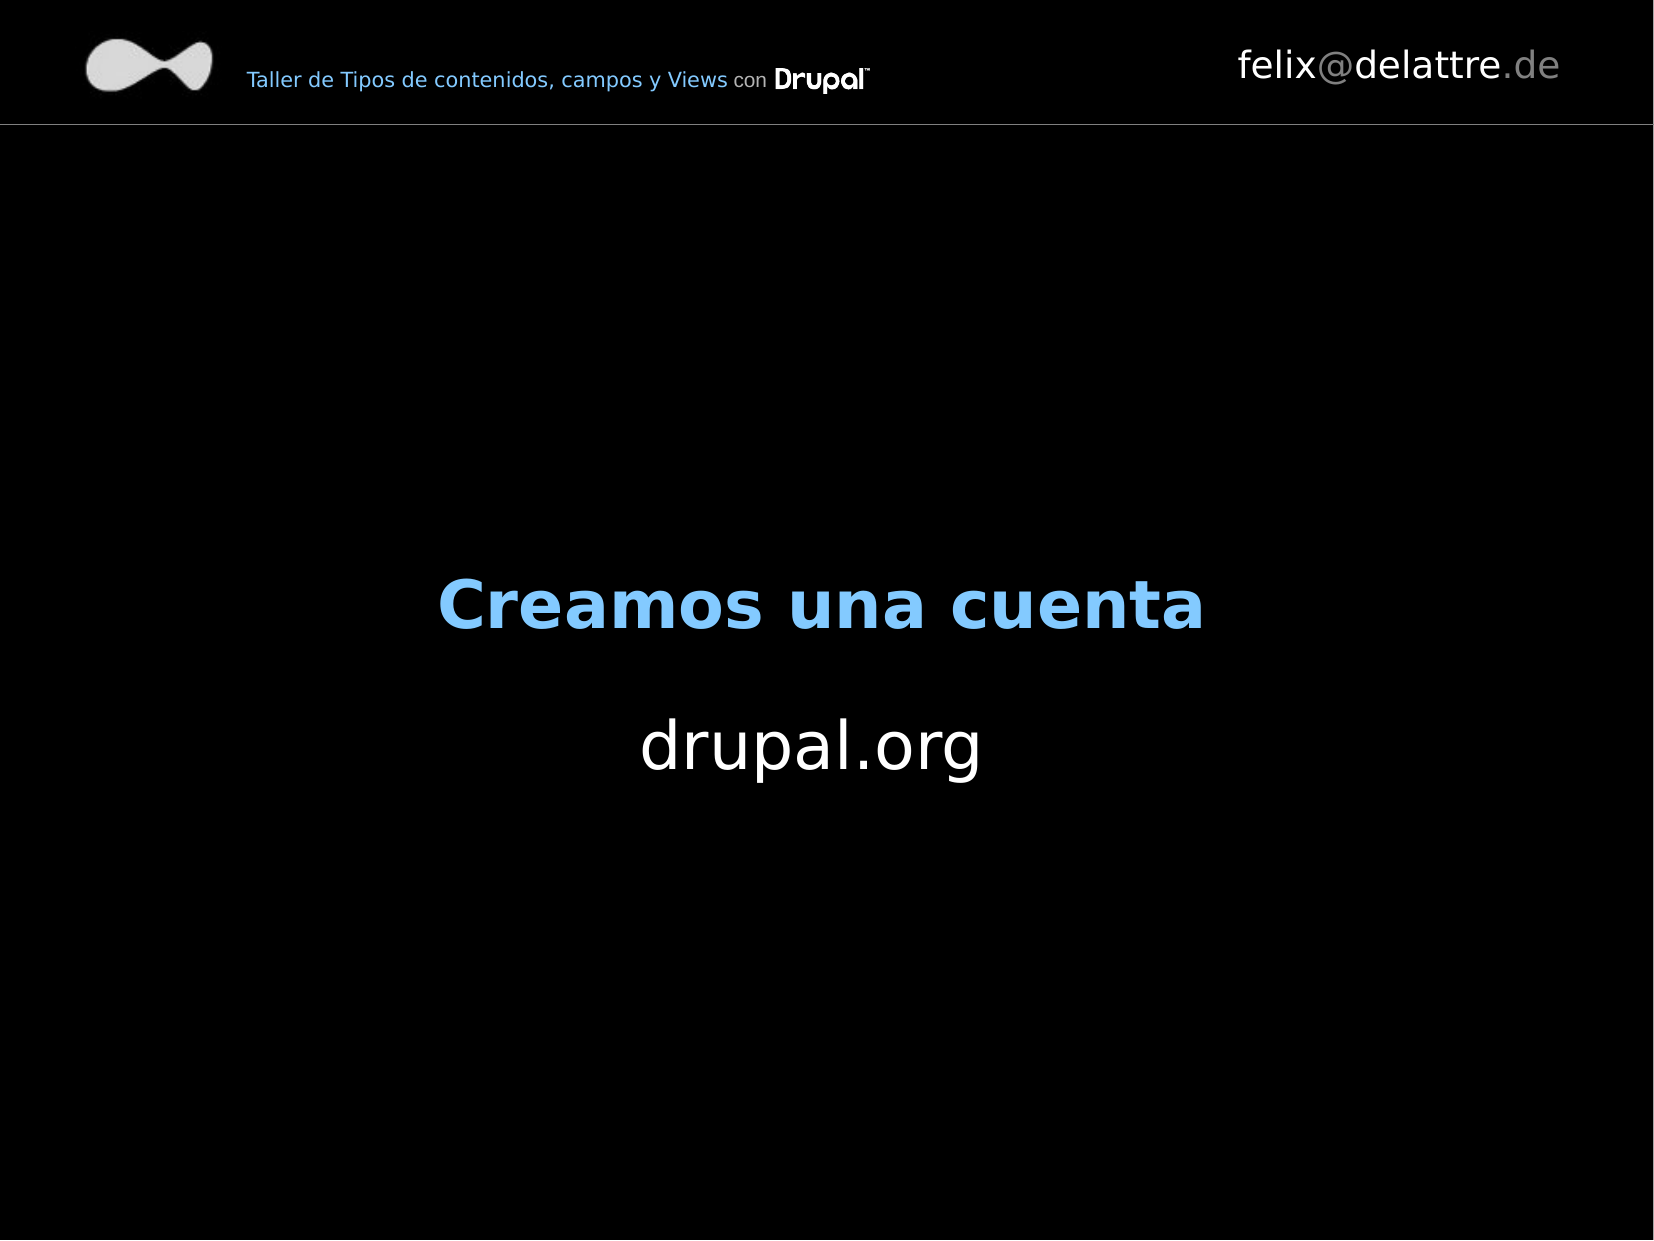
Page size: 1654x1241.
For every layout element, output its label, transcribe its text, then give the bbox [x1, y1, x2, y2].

text_box Creamos una cuenta [422, 558, 1223, 652]
picture [62, 31, 229, 104]
text_box drupal.org [625, 700, 999, 793]
